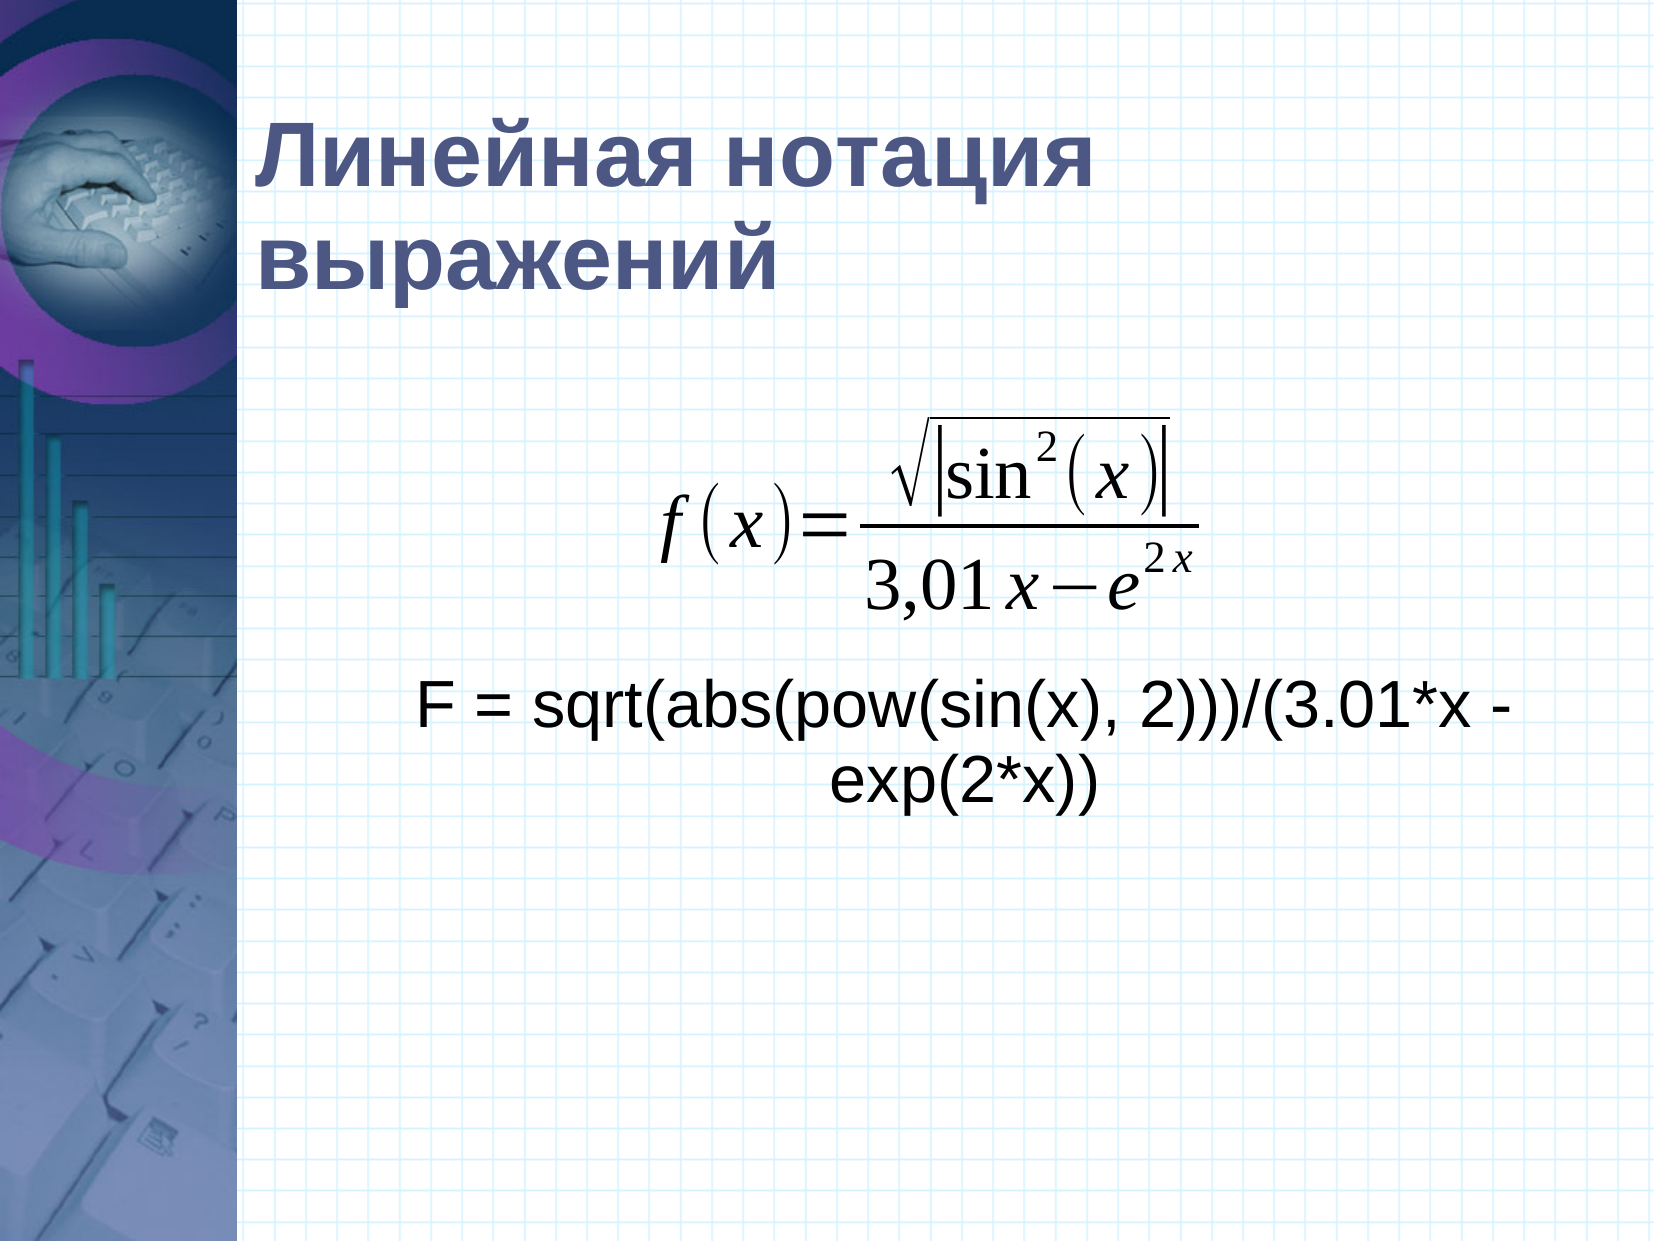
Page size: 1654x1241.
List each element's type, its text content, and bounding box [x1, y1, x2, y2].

picture [0, 0, 1654, 1241]
subtitle F = sqrt(abs(pow(sin(x), 2)))/(3.01*x - exp(2*x)) [254, 344, 1640, 1065]
title Линейная нотация выражений [254, 102, 1640, 310]
